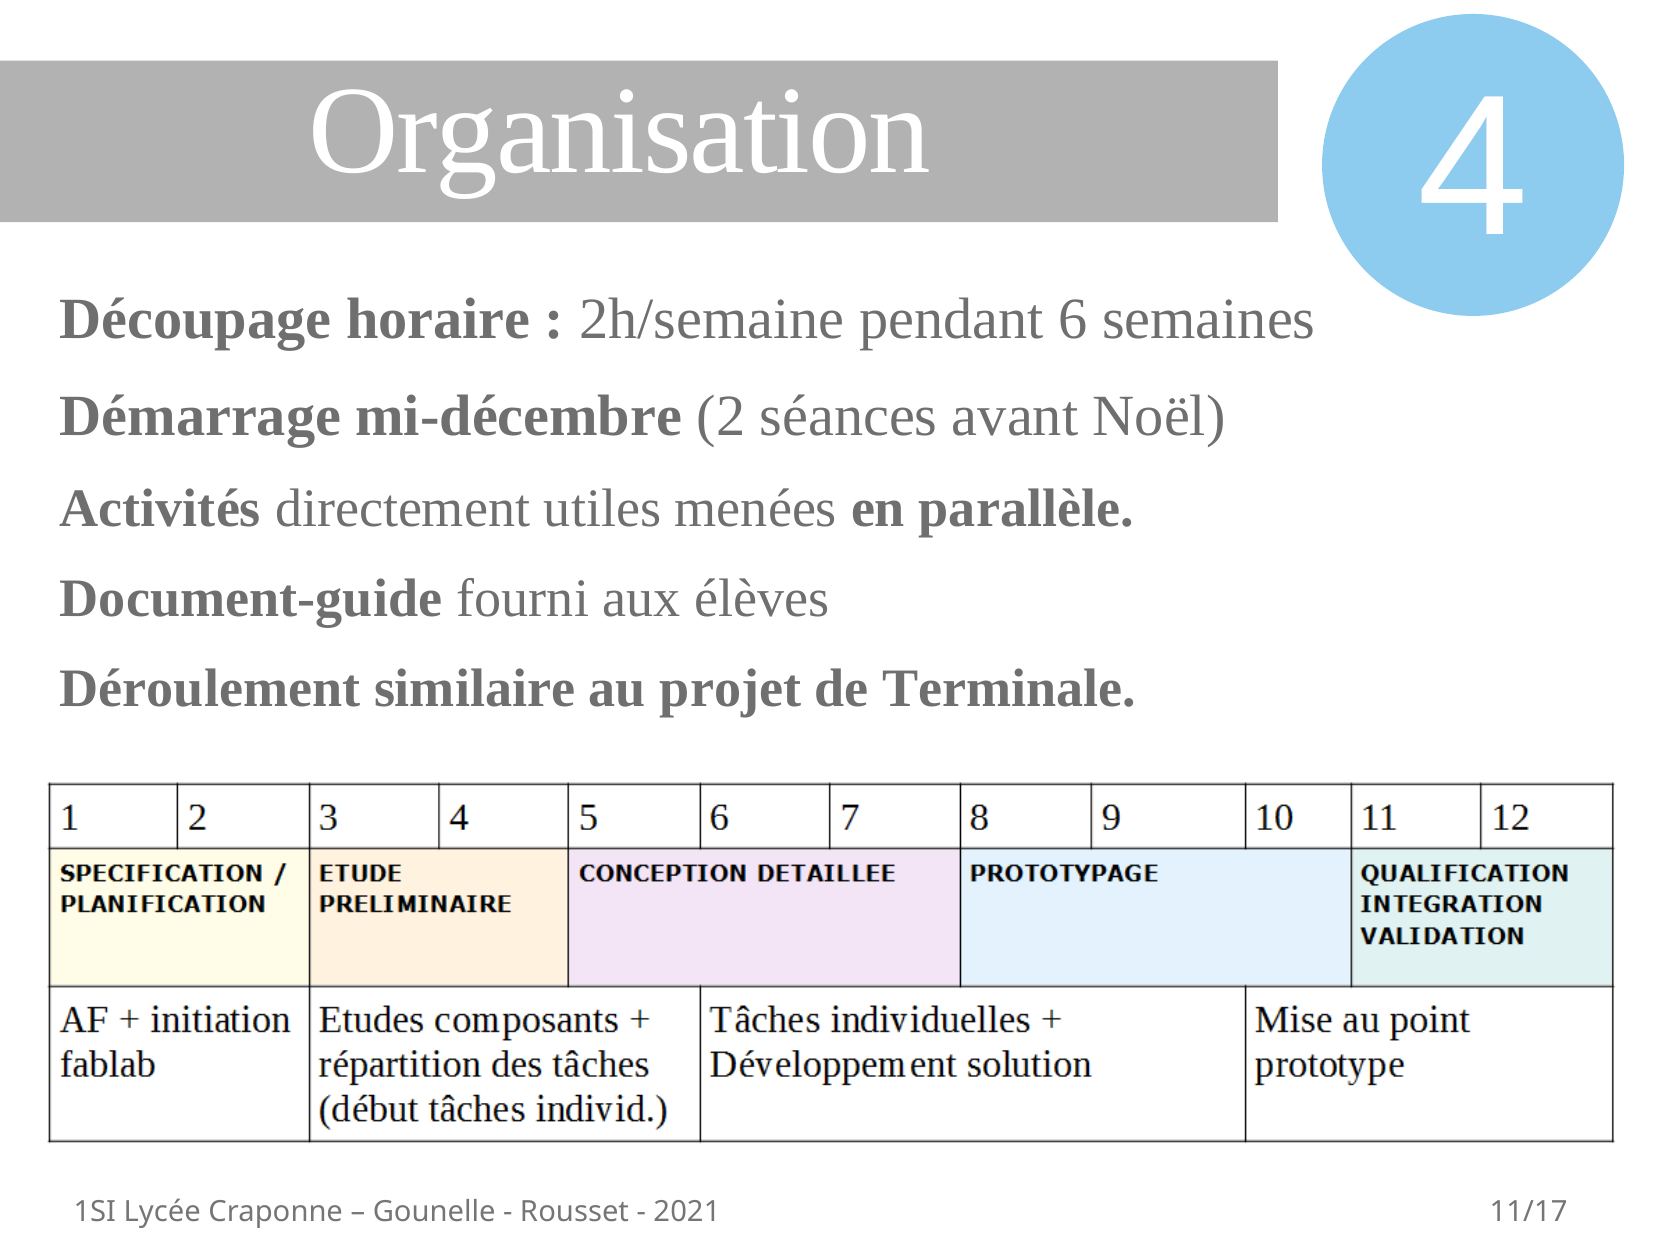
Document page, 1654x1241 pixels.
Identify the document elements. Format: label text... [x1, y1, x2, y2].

text_box Organisation [0, 60, 1278, 223]
text_box Découpage horaire : 2h/semaine pendant 6 semaines Démarrage mi-décembre (2 séances avant Noël) Activités directement utiles menées en parallèle. Document-guide fourni aux élèves Déroulement similaire au projet de Terminale. [59, 254, 1646, 892]
picture [35, 770, 1629, 1155]
text_box 4 [1322, 13, 1625, 316]
